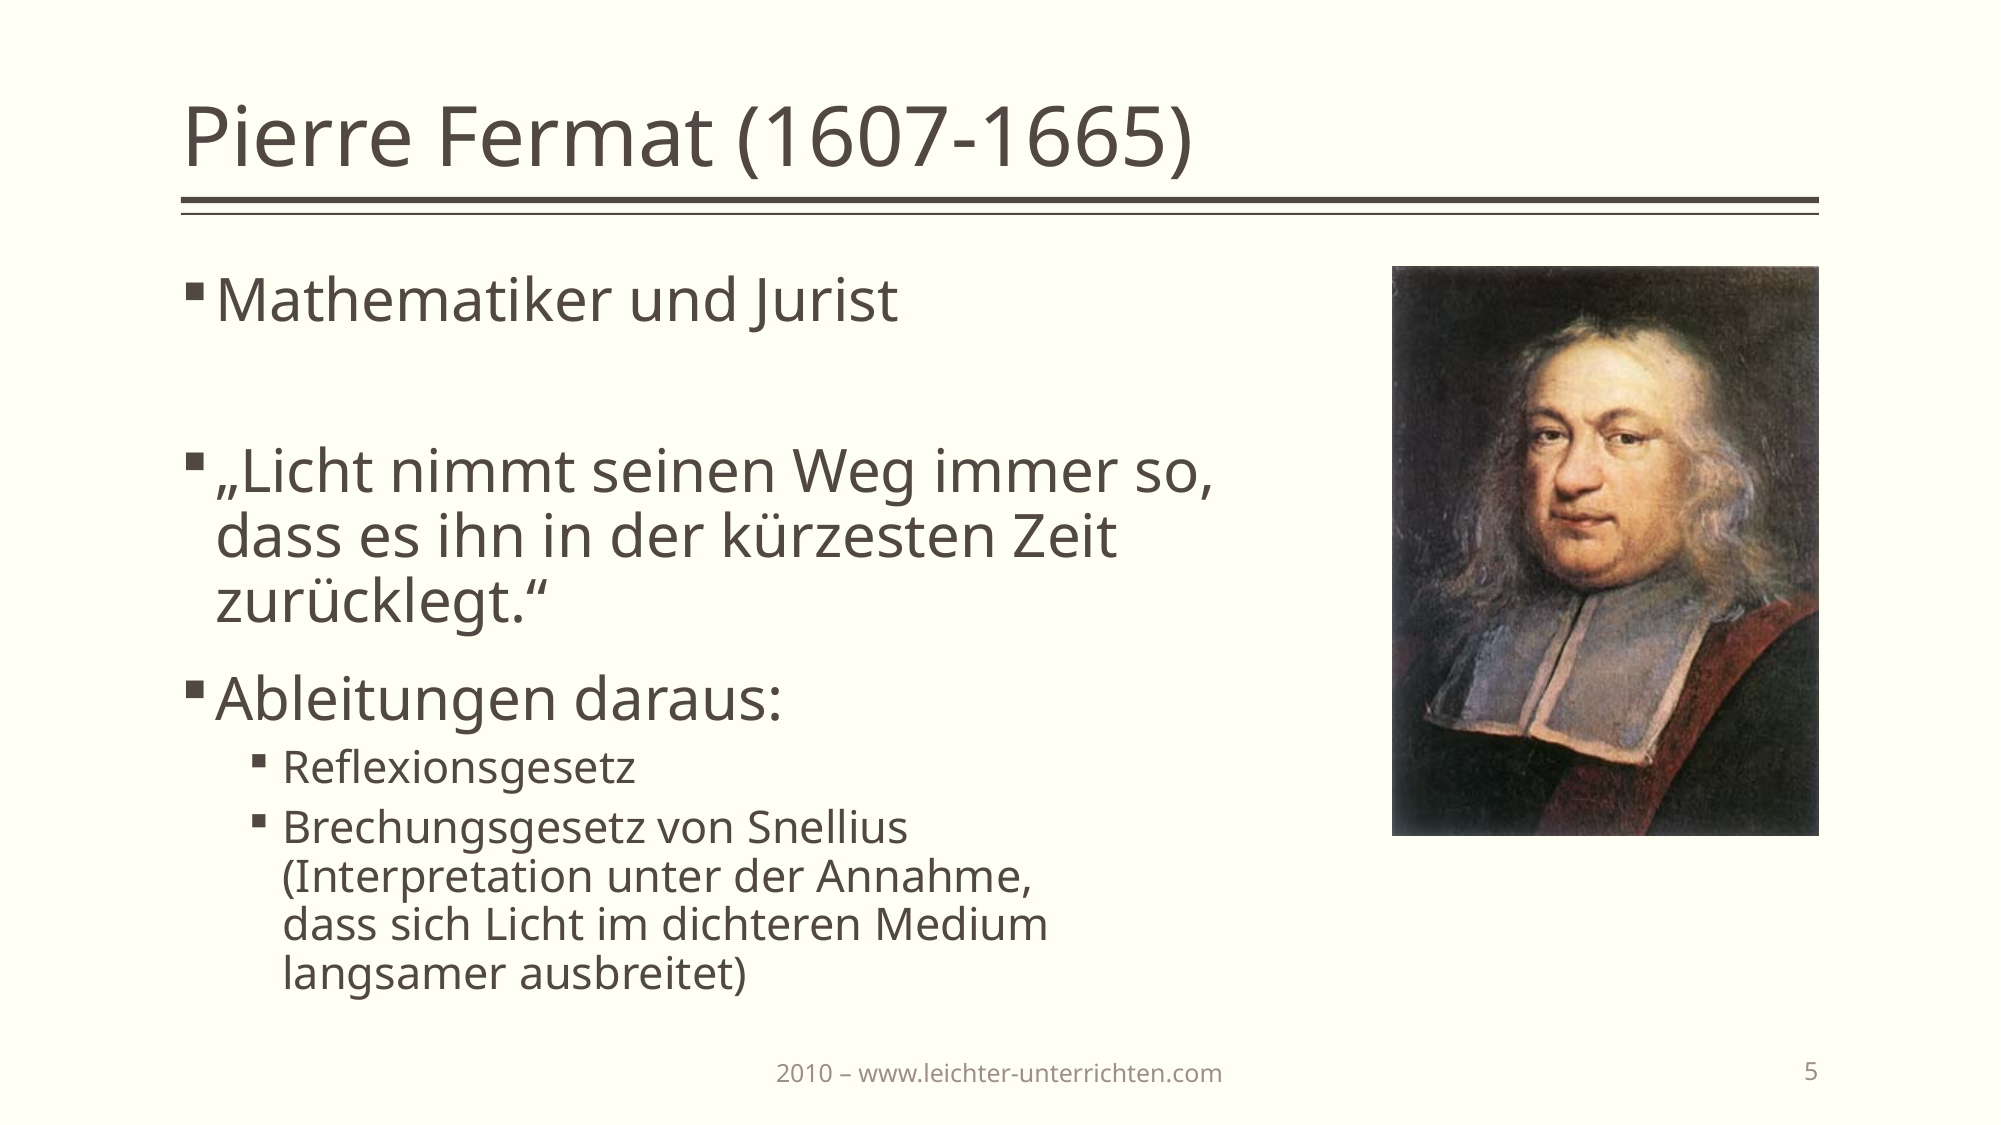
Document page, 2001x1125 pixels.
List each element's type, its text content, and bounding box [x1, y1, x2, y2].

title Pierre Fermat (1607-1665) [181, 12, 1819, 193]
footer 2010 – www.leichter-unterrichten.com [481, 1042, 1518, 1103]
picture [1392, 266, 1819, 836]
slide_number <Foliennummer> [1518, 1042, 1819, 1103]
list Mathematiker und Jurist „Licht nimmt seinen Weg immer so, dass es ihn in der kürzesten Zeit zurücklegt.“ Ableitungen daraus: Reflexionsgesetz Brechungsgesetz von Snellius (Interpretation unter der Annahme, dass sich Licht im dichteren Medium langsamer ausbreitet) [181, 262, 1819, 1013]
